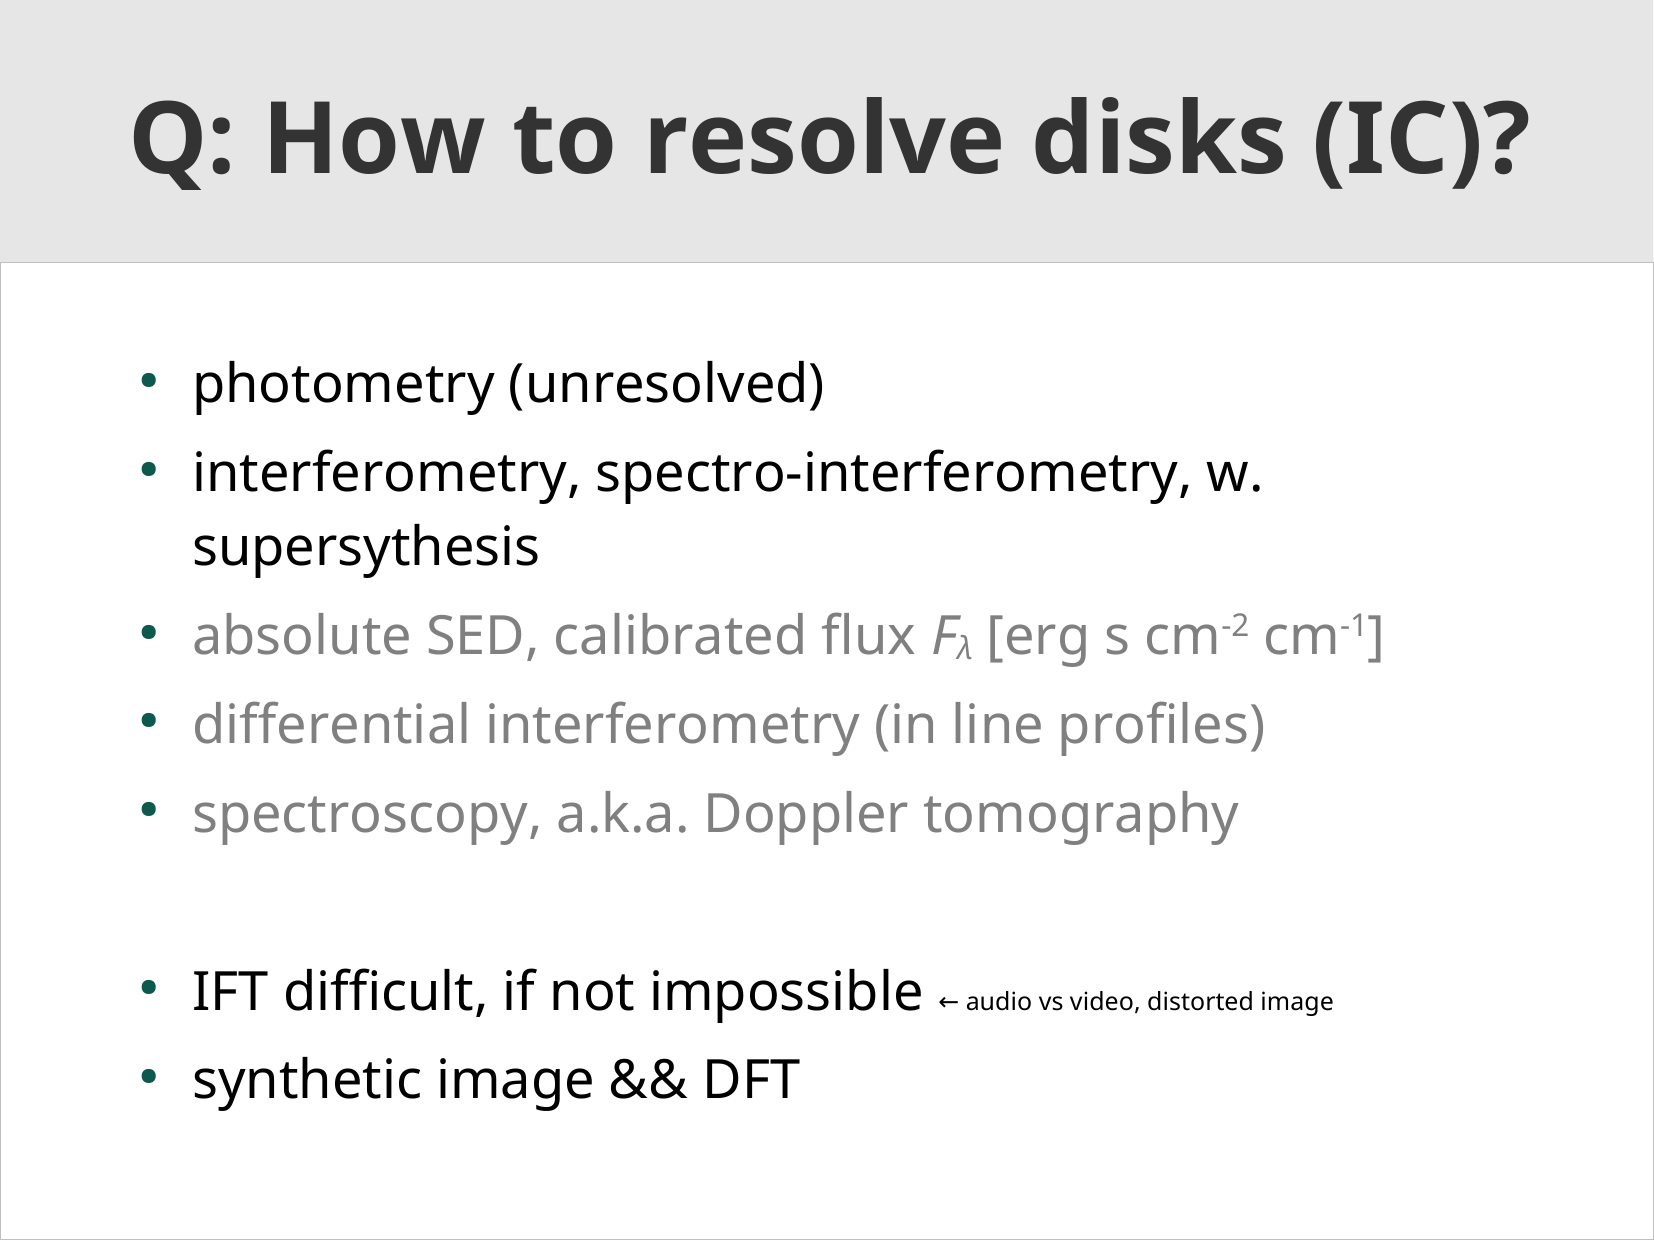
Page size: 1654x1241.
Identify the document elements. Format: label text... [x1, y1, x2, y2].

list photometry (unresolved) interferometry, spectro-interferometry, w. supersythesis absolute SED, calibrated flux Fλ [erg s cm-2 cm-1] differential interferometry (in line profiles) spectroscopy, a.k.a. Doppler tomography IFT difficult, if not impossible ← audio vs video, distorted image synthetic image && DFT [121, 344, 1534, 1079]
title Q: How to resolve disks (IC)? [124, 31, 1537, 239]
